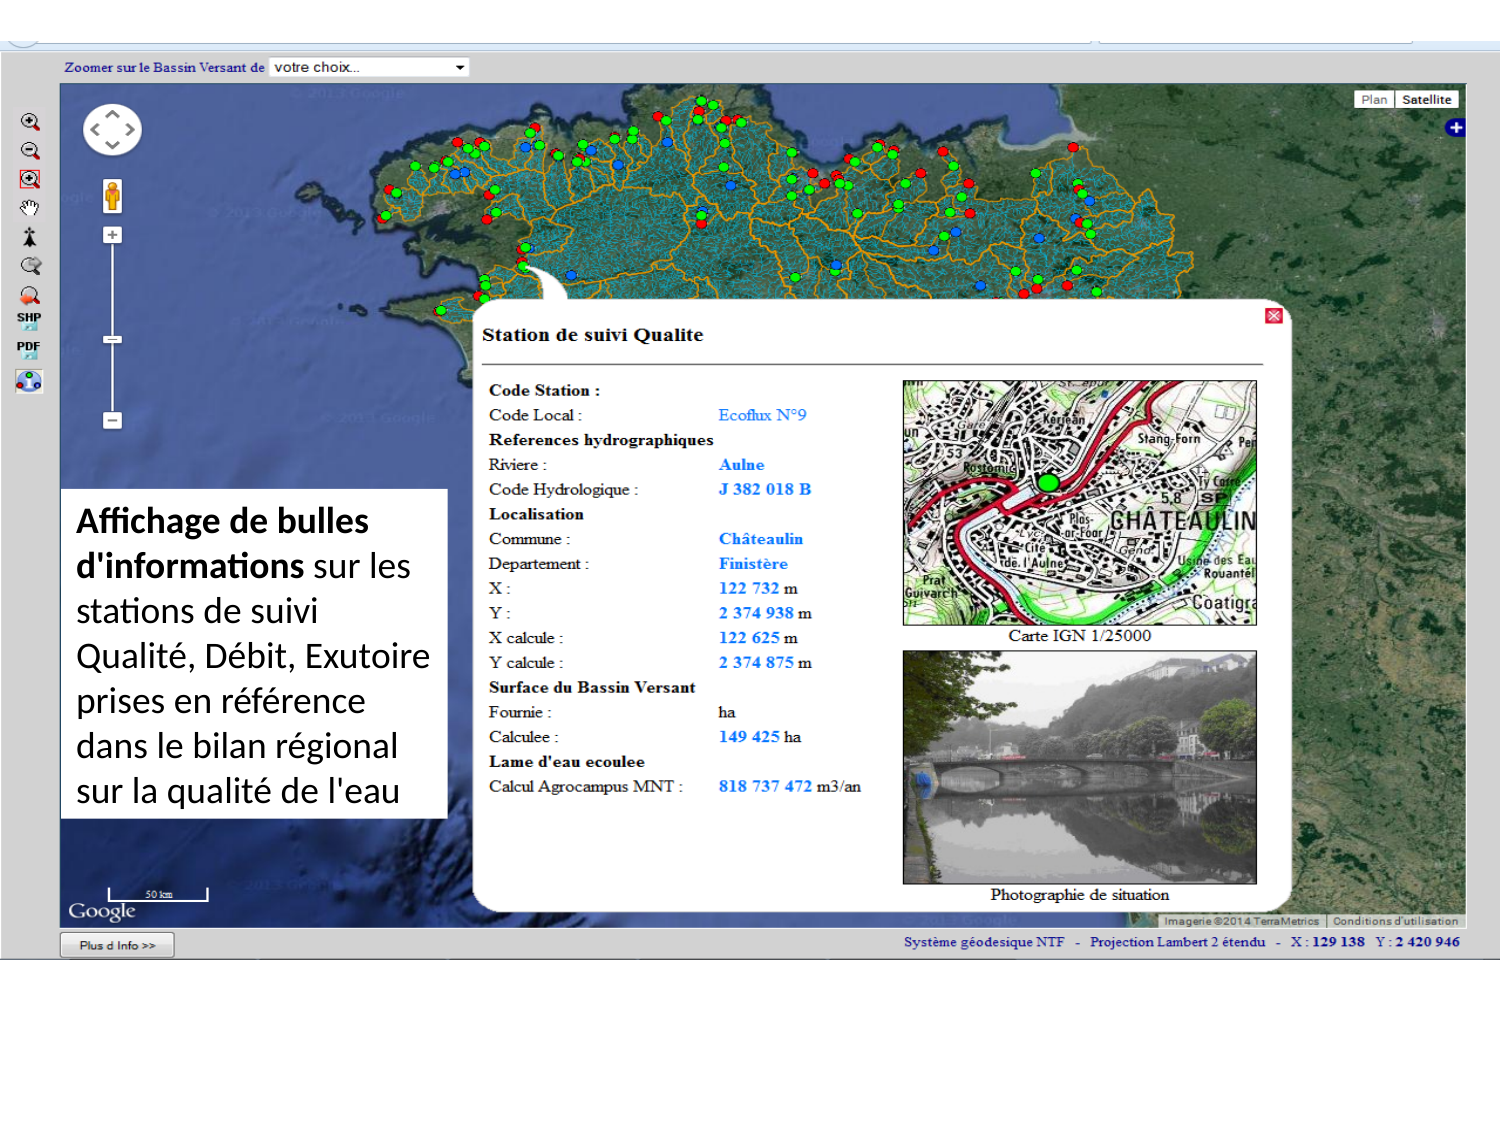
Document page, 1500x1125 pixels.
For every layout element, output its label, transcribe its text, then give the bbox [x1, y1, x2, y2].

text_box Affichage de bulles d'informations sur les stations de suivi Qualité, Débit, Exutoire prises en référence dans le bilan régional sur la qualité de l'eau [61, 488, 448, 819]
picture [0, 41, 1500, 960]
